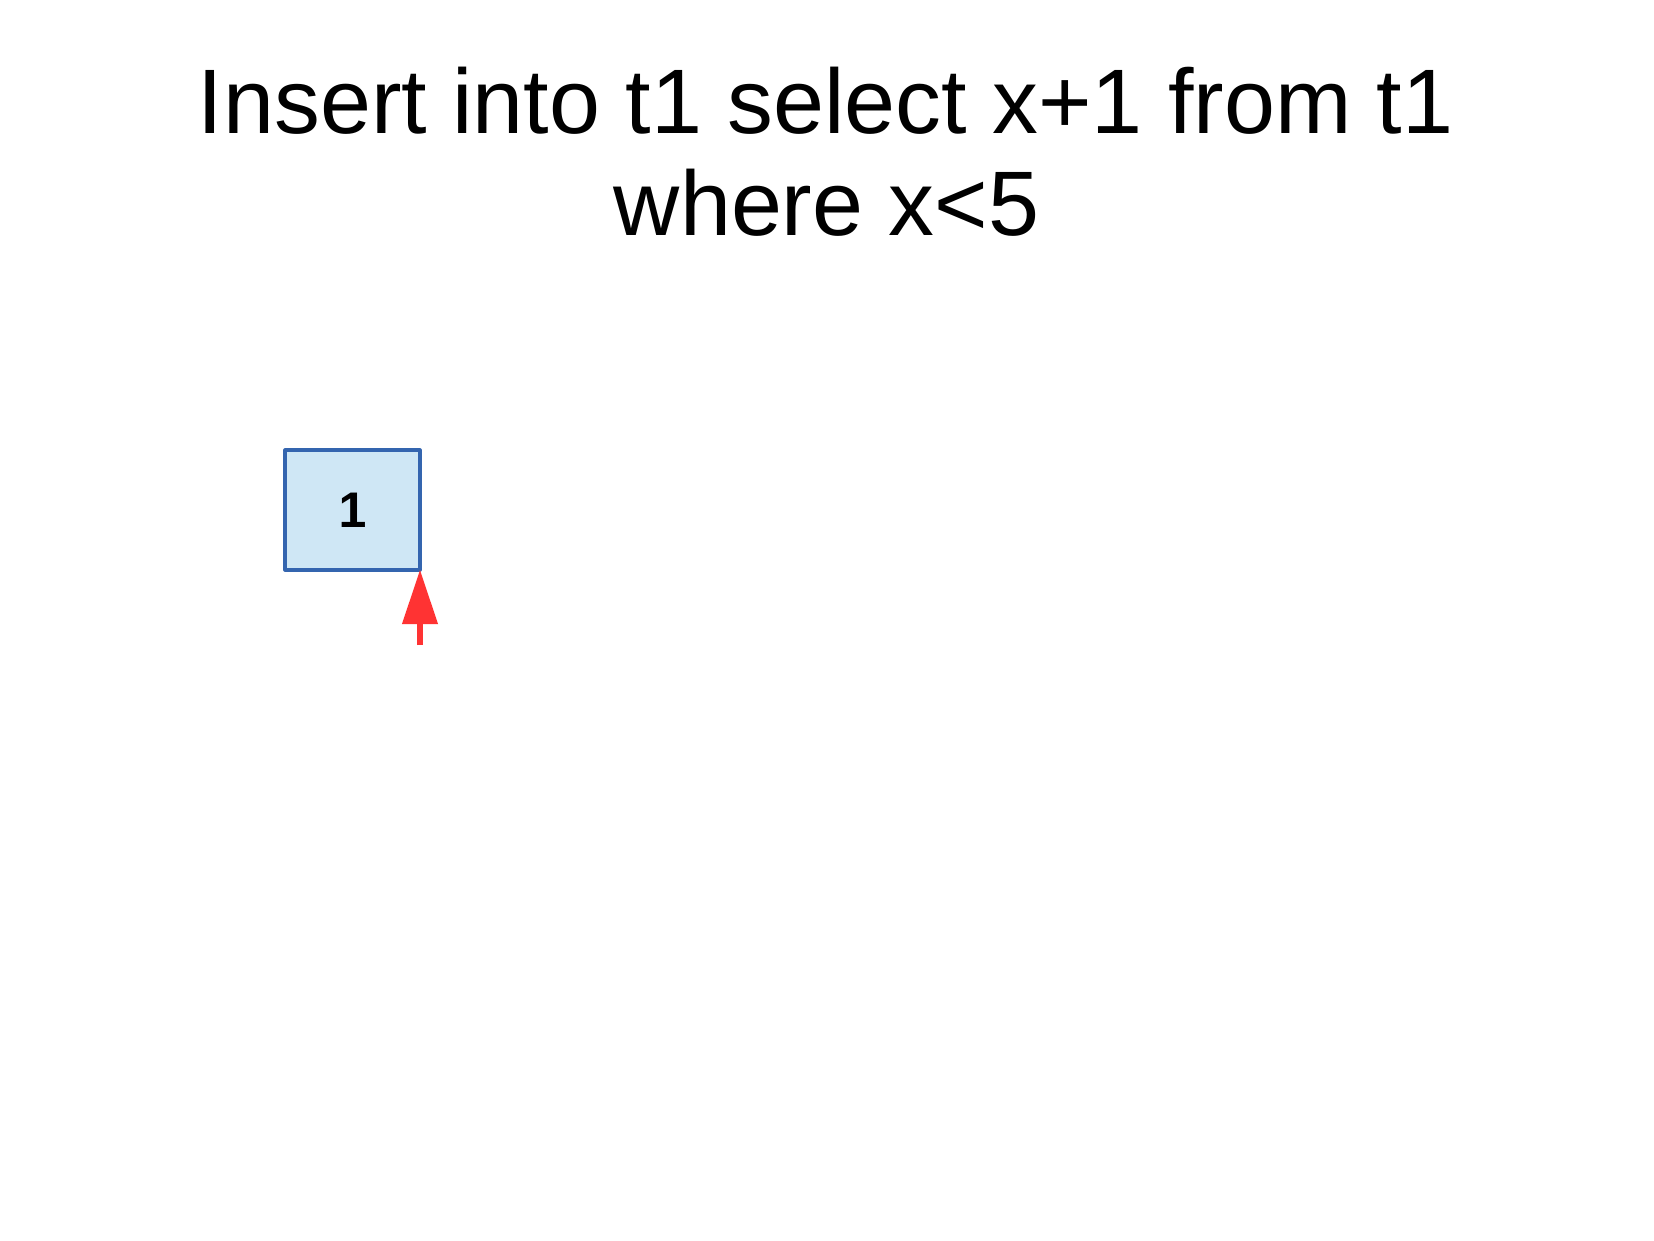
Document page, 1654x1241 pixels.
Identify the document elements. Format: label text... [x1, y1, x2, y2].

title Insert into t1 select x+1 from t1 where x<5 [82, 49, 1571, 257]
text_box 1 [285, 450, 421, 571]
